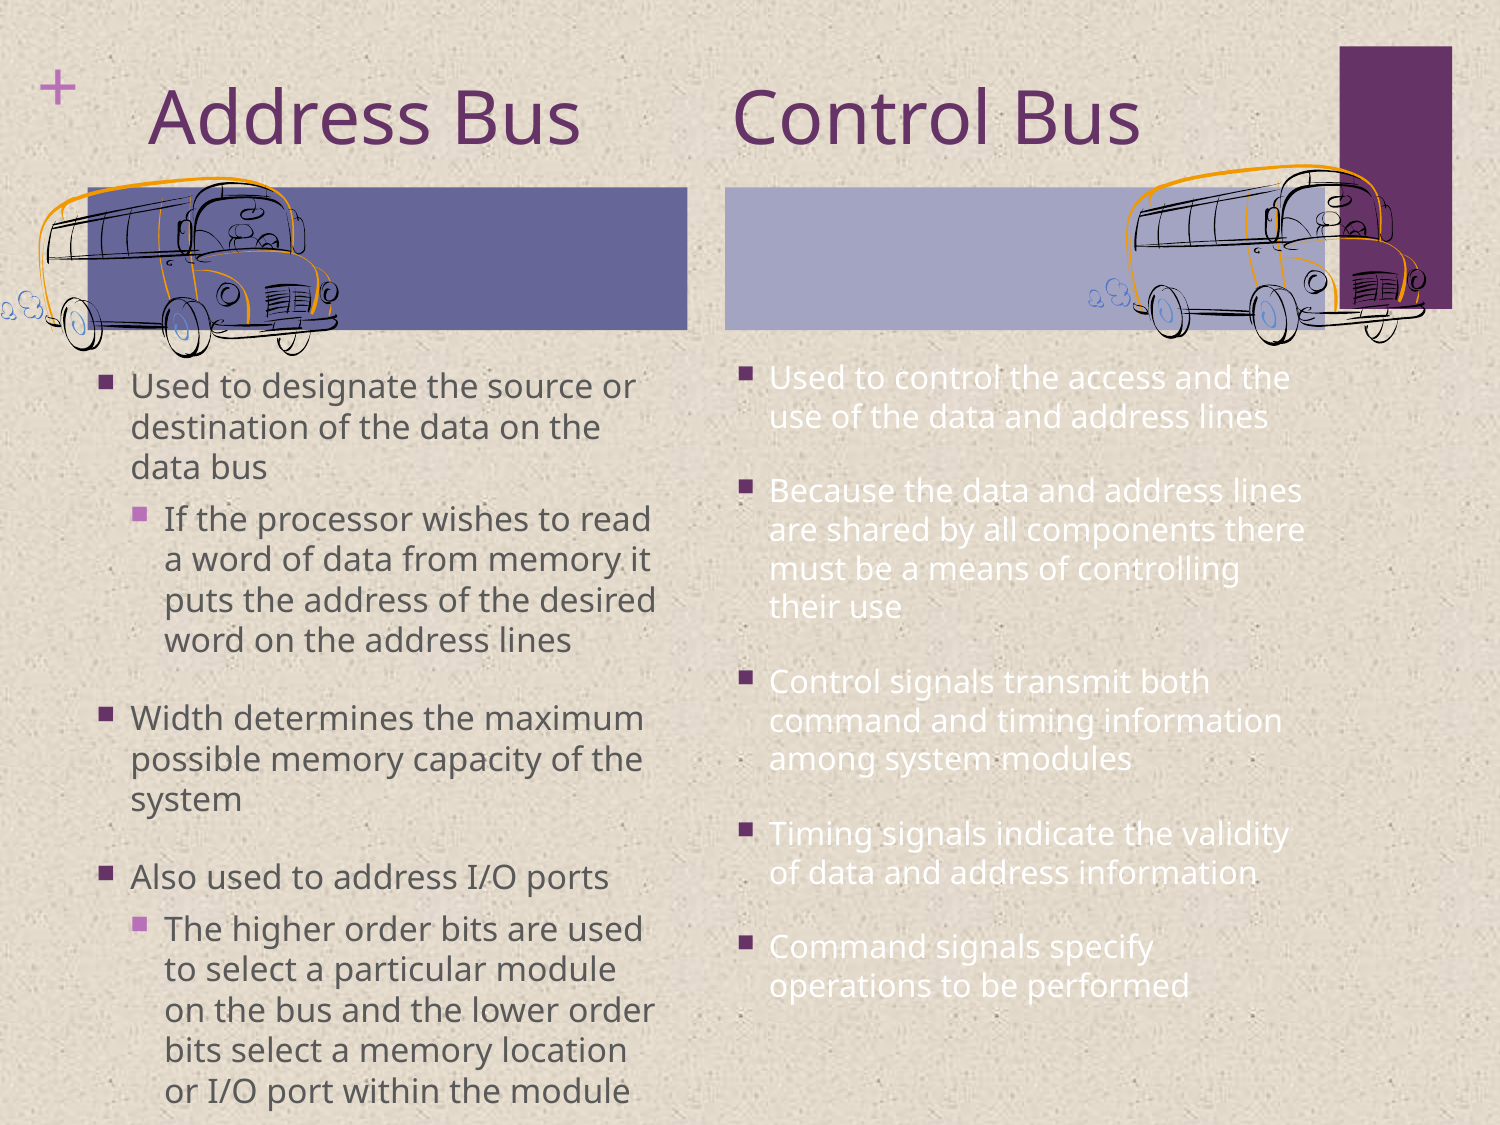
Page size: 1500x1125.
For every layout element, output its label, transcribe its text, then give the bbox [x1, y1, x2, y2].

title Address Bus Control Bus [75, 62, 1315, 171]
list Used to control the access and the use of the data and address lines Because the data and address lines are shared by all components there must be a means of controlling their use Control signals transmit both command and timing information among system modules Timing signals indicate the validity of data and address information Command signals specify operations to be performed [721, 350, 1322, 1075]
list [340, 187, 688, 331]
list [725, 187, 1087, 331]
picture [0, 0, 1500, 1125]
list Used to designate the source or destination of the data on the data bus If the processor wishes to read a word of data from memory it puts the address of the desired word on the address lines Width determines the maximum possible memory capacity of the system Also used to address I/O ports The higher order bits are used to select a particular module on the bus and the lower order bits select a memory location or I/O port within the module [81, 350, 682, 1125]
